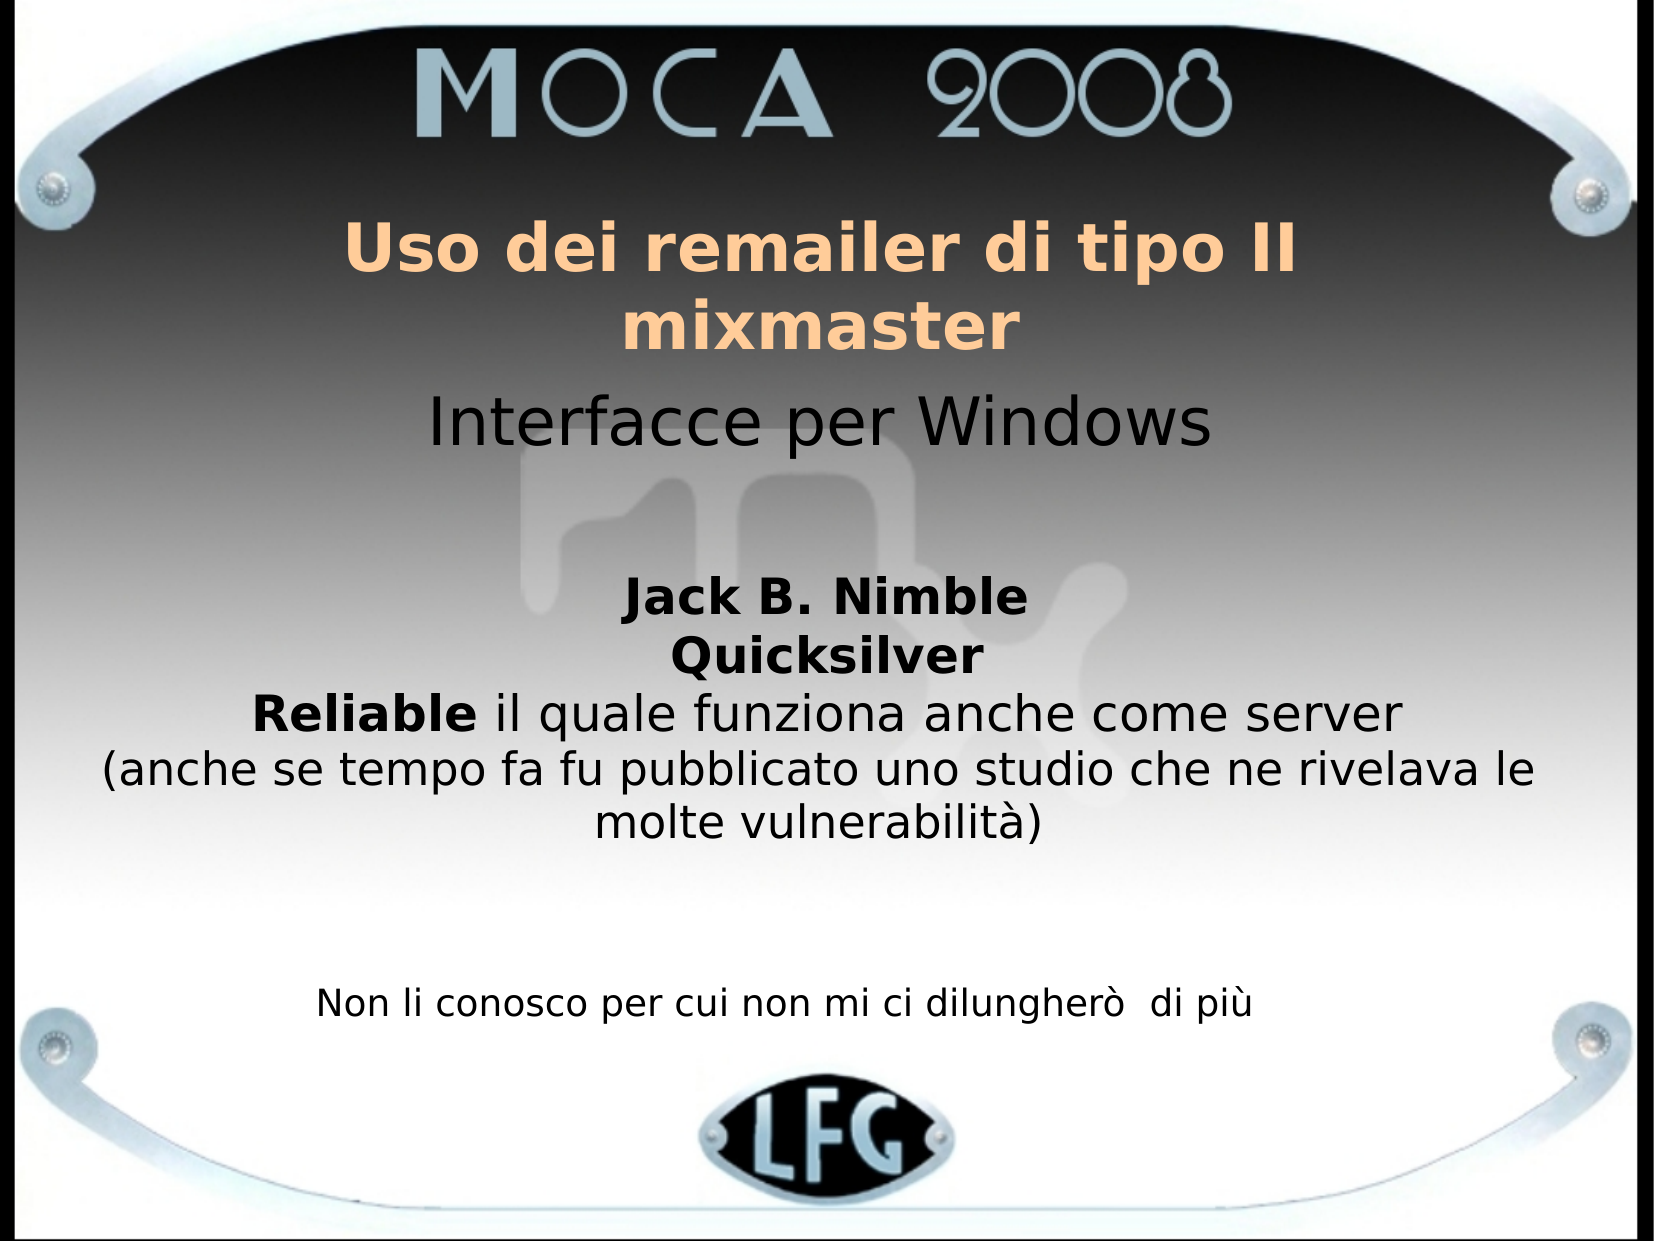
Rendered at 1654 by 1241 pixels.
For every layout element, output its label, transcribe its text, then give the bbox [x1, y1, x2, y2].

text_box Jack B. Nimble Quicksilver Reliable il quale funziona anche come server (anche se tempo fa fu pubblicato uno studio che ne rivelava le molte vulnerabilità) [86, 561, 1625, 886]
list Interfacce per Windows [383, 383, 1241, 473]
picture [0, 0, 1654, 1241]
text_box Non li conosco per cui non mi ci dilungherò di più [300, 974, 1270, 1033]
title Uso dei remailer di tipo II mixmaster [76, 191, 1565, 384]
